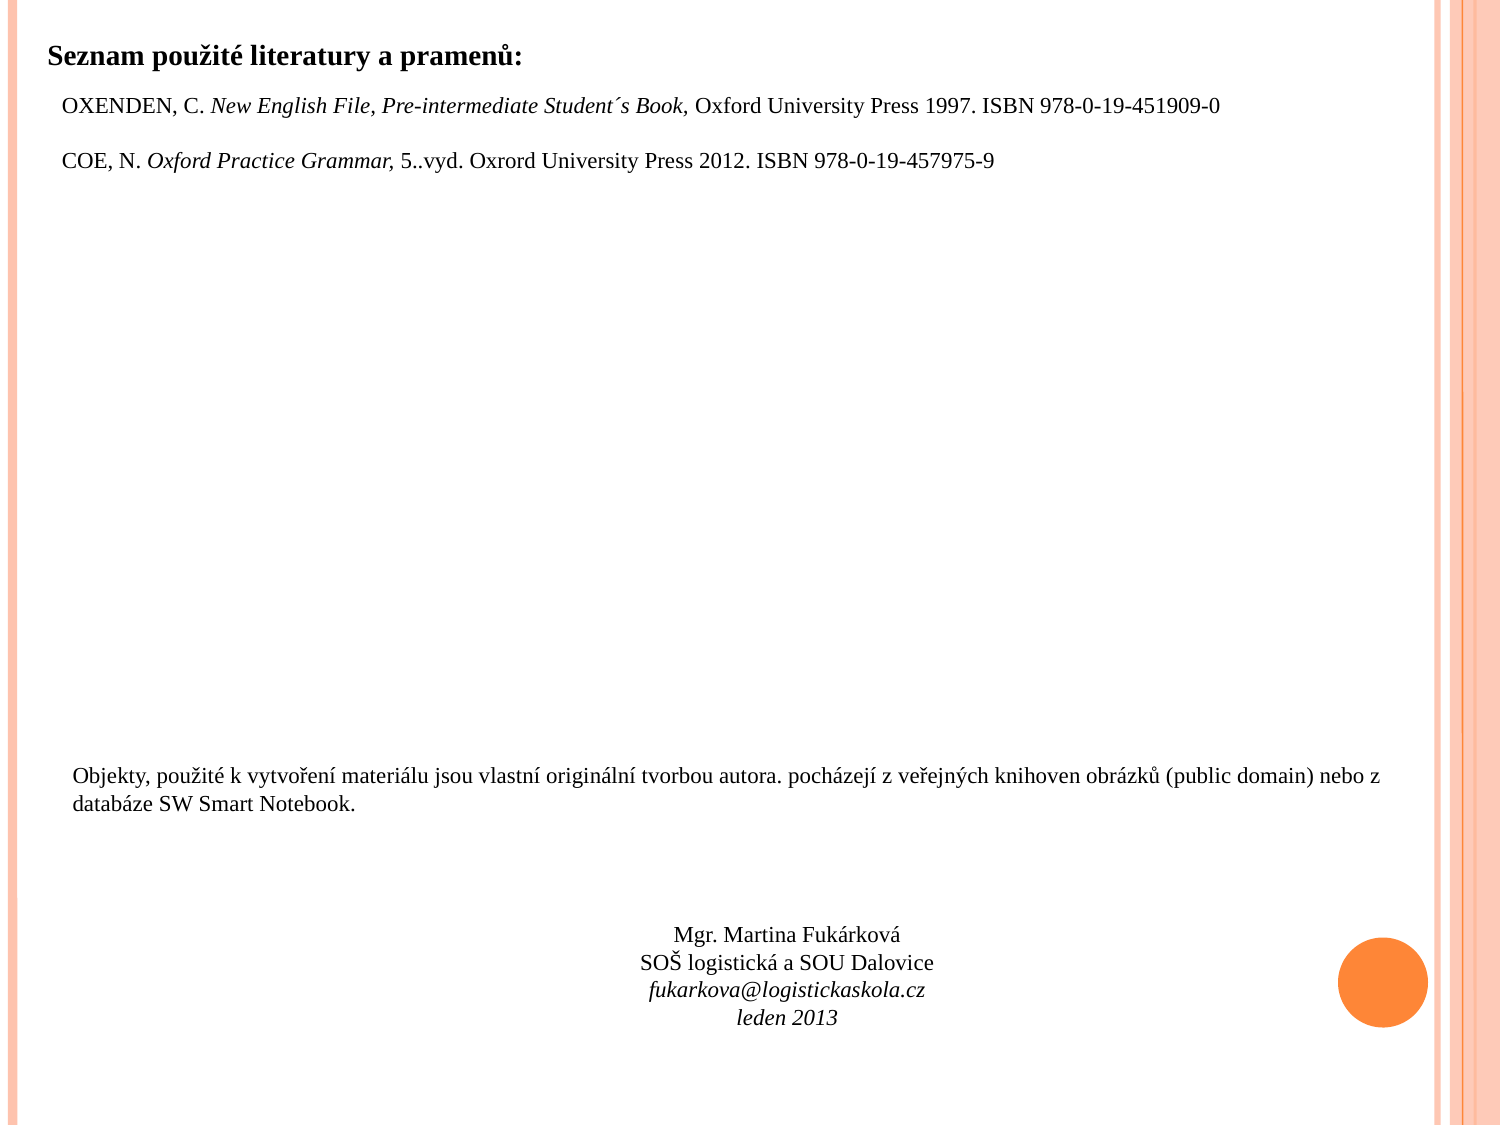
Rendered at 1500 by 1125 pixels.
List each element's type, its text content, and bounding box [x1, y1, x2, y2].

text_box Seznam použité literatury a pramenů: [33, 29, 762, 79]
text_box OXENDEN, C. New English File, Pre-intermediate Student´s Book, Oxford University Press 1997. ISBN 978-0-19-451909-0 COE, N. Oxford Practice Grammar, 5..vyd. Oxrord University Press 2012. ISBN 978-0-19-457975-9 [48, 84, 1412, 209]
text_box Objekty, použité k vytvoření materiálu jsou vlastní originální tvorbou autora. pocházejí z veřejných knihoven obrázků (public domain) nebo z databáze SW Smart Notebook. [58, 753, 1442, 823]
text_box Mgr. Martina Fukárková SOŠ logistická a SOU Dalovice fukarkova@logistickaskola.cz leden 2013 [494, 913, 1080, 1041]
